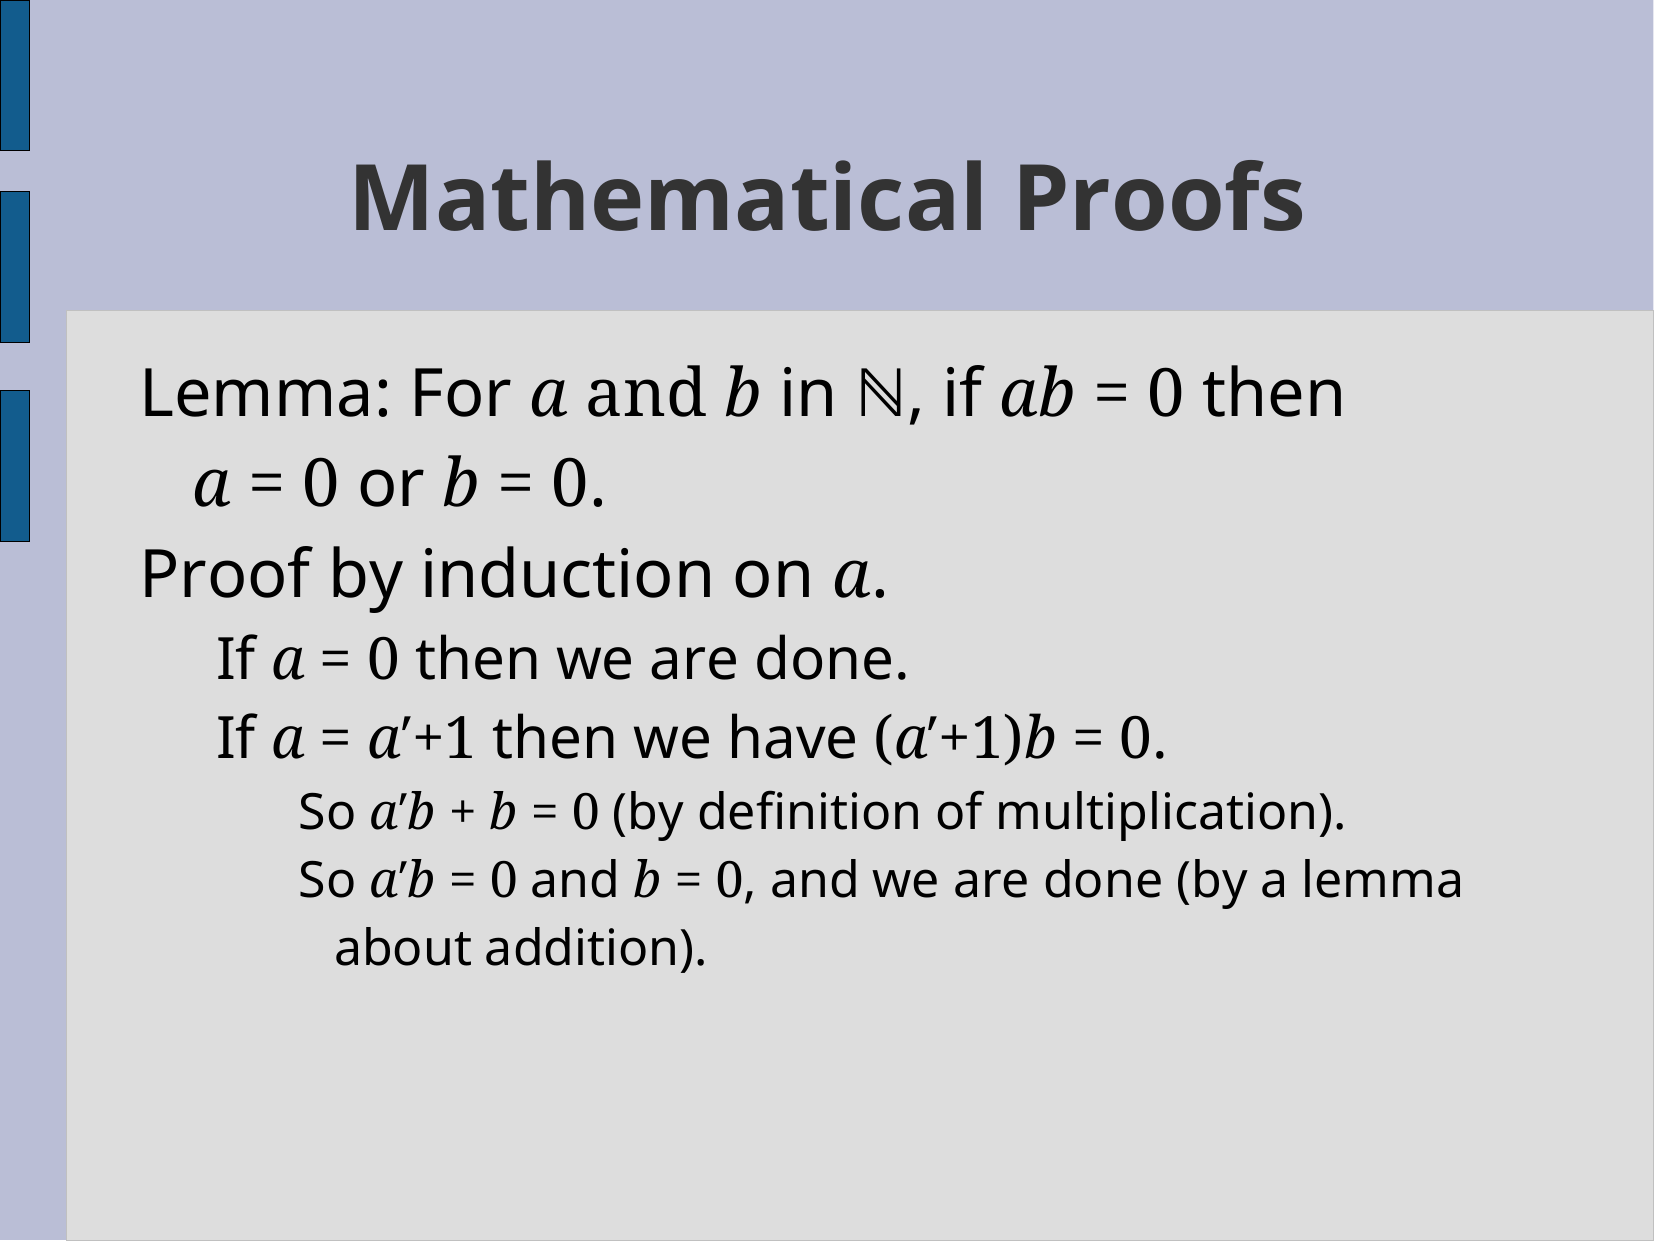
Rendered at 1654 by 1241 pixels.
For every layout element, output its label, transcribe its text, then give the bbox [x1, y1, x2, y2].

list Lemma: For a and b in ℕ, if ab = 0 then a = 0 or b = 0. Proof by induction on a. If a = 0 then we are done. If a = a′+1 then we have (a′+1)b = 0. So a′b + b = 0 (by definition of multiplication). So a′b = 0 and b = 0, and we are done (by a lemma about addition). [121, 344, 1534, 1164]
title Mathematical Proofs [121, 91, 1534, 299]
